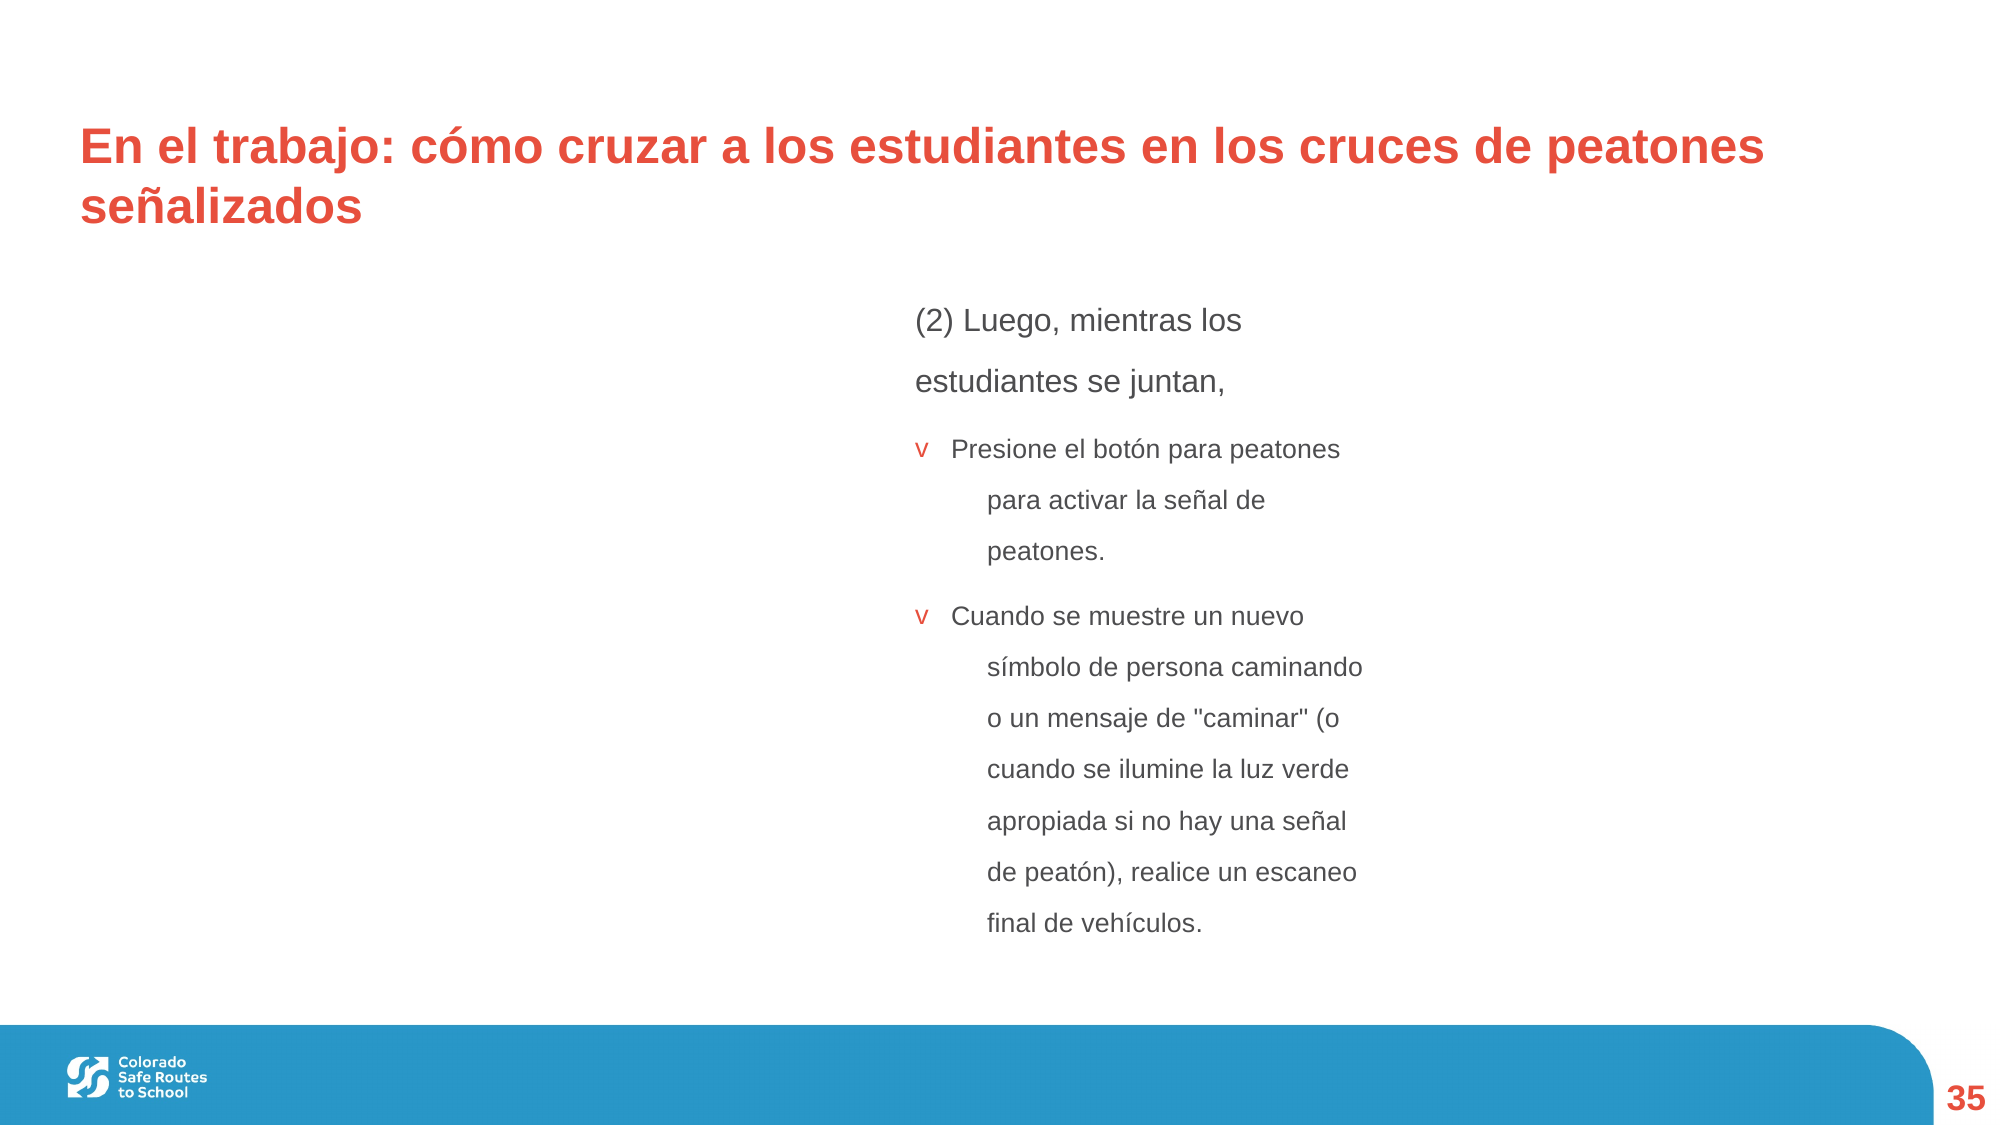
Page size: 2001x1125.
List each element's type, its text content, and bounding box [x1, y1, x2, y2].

text_box 35 [1930, 1006, 2000, 1125]
list (2) Luego, mientras los estudiantes se juntan, Presione el botón para peatones para activar la señal de peatones. Cuando se muestre un nuevo símbolo de persona caminando o un mensaje de "caminar" (o cuando se ilumine la luz verde apropiada si no hay una señal de peatón), realice un escaneo final de vehículos. [94, 268, 1906, 949]
text_box En el trabajo: cómo cruzar a los estudiantes en los cruces de peatones señalizados [64, 106, 1906, 204]
